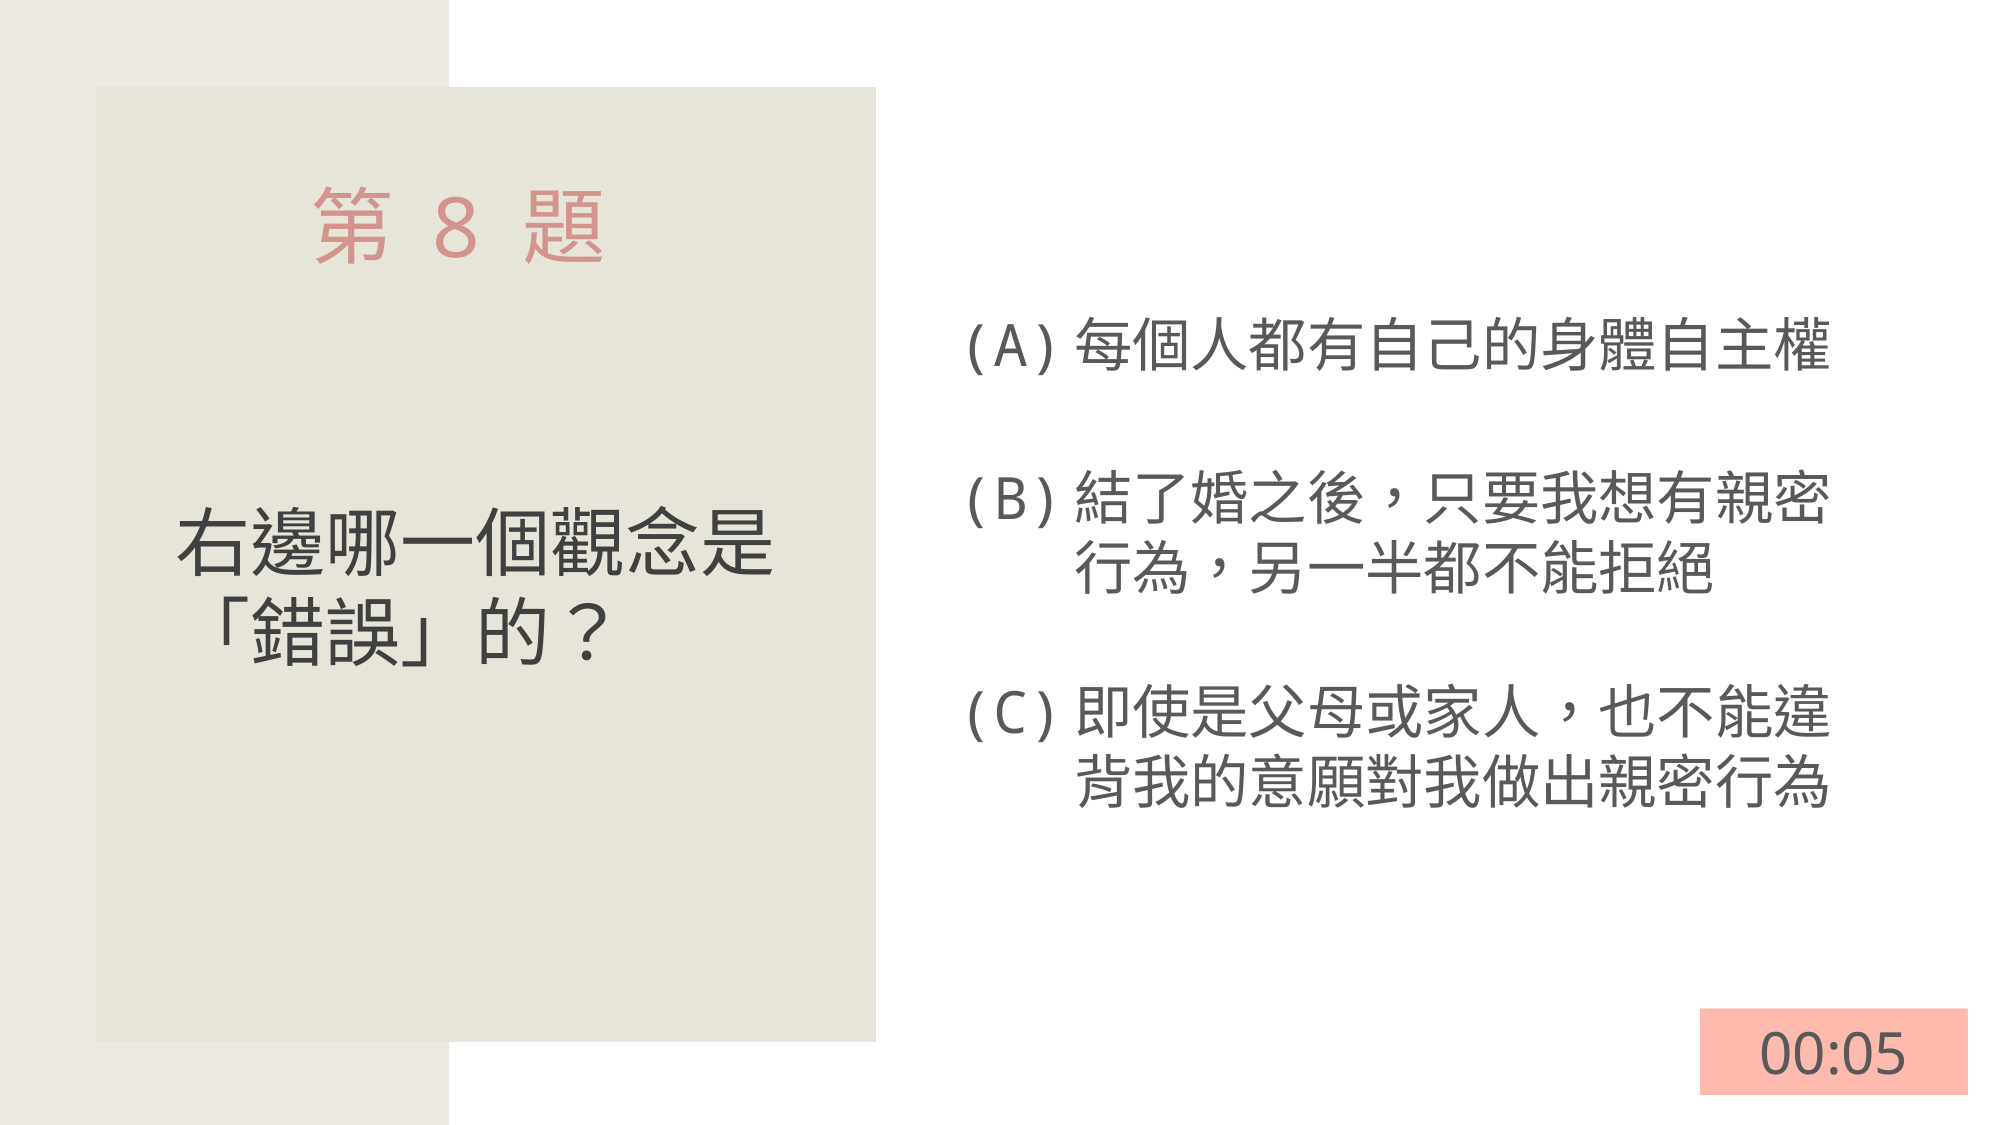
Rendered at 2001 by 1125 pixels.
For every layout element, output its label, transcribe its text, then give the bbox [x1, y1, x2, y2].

text_box (B) [943, 453, 1059, 540]
text_box (C) [943, 667, 1059, 754]
text_box (A) [943, 301, 1059, 387]
text_box 即使是父母或家人，也不能違背我的意願對我做出親密行為 [1059, 667, 1869, 825]
text_box 每個人都有自己的身體自主權 [1059, 301, 1869, 387]
text_box 結了婚之後，只要我想有親密行為，另一半都不能拒絕 [1059, 453, 1869, 610]
text_box 右邊哪一個觀念是「錯誤」的？ [160, 486, 804, 684]
text_box 00:05 [1700, 1008, 1968, 1095]
text_box 第 8 題 [251, 165, 665, 282]
